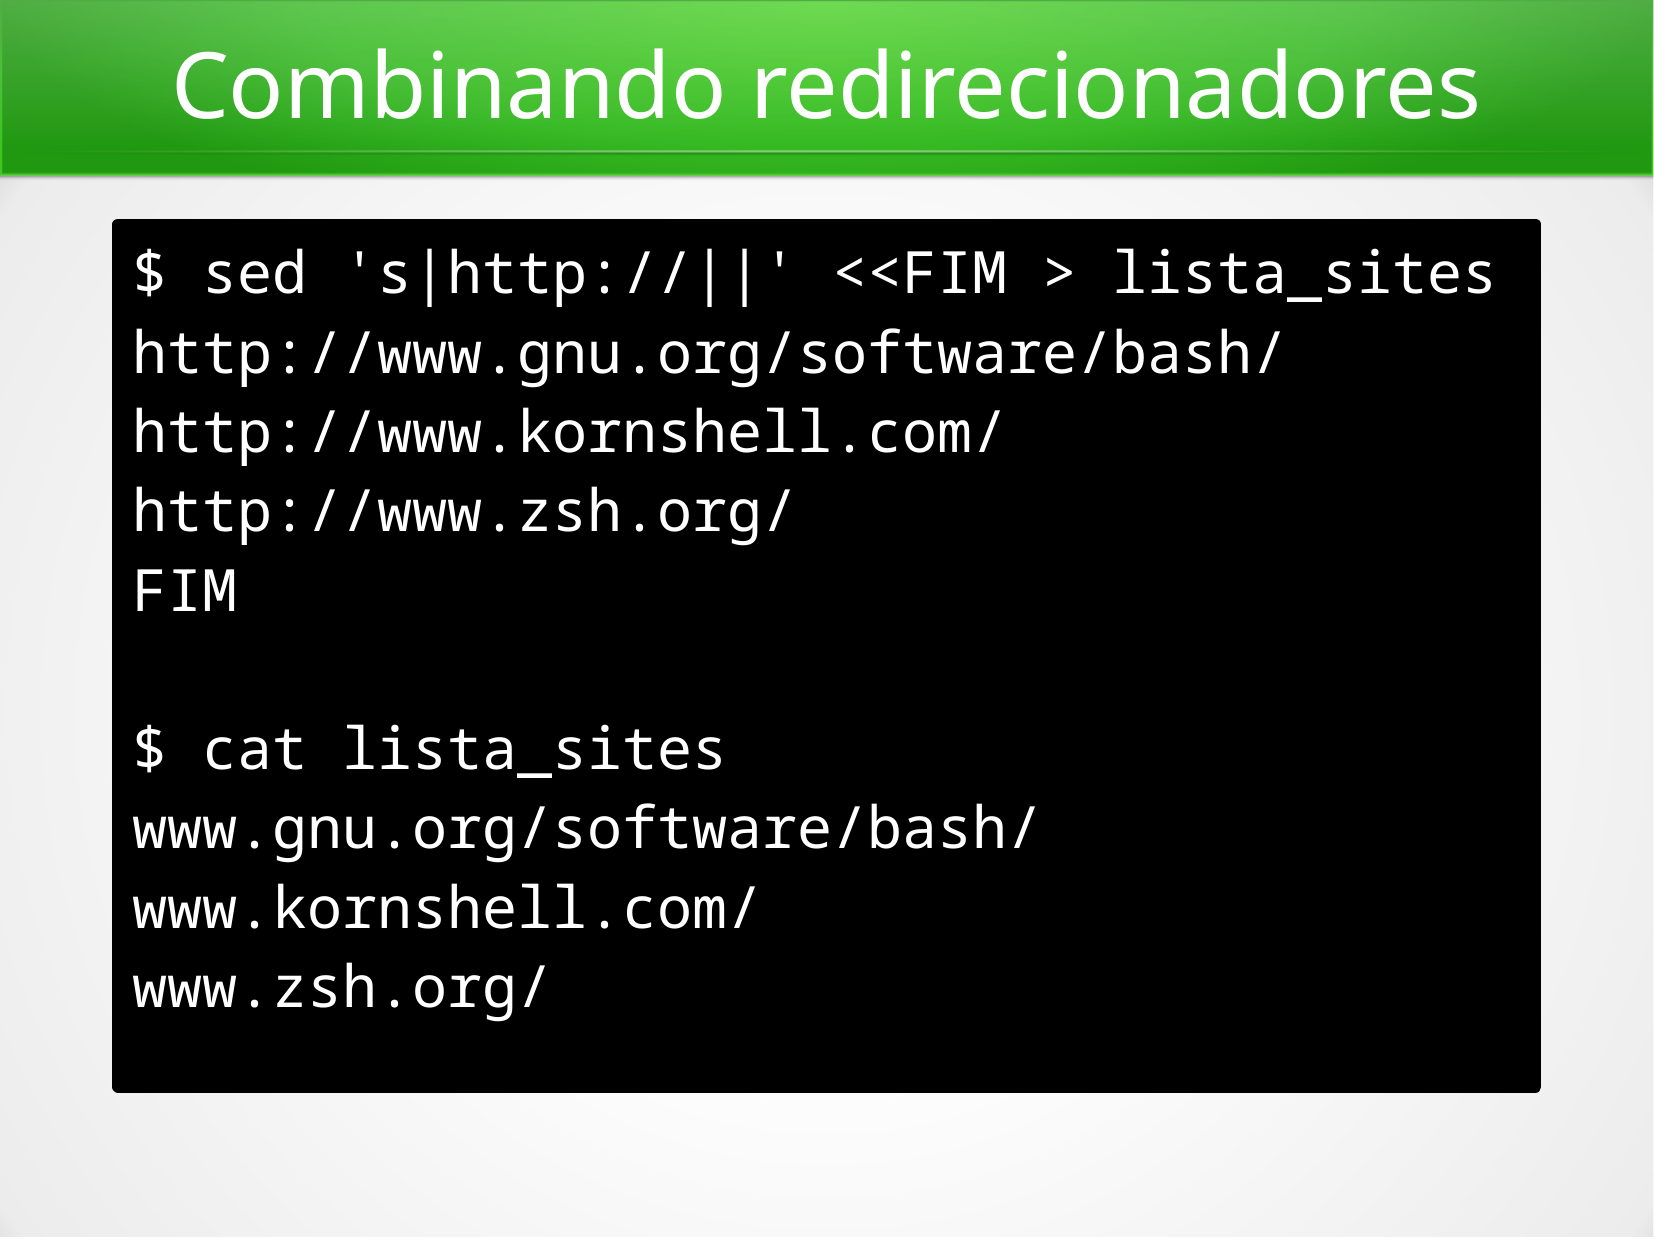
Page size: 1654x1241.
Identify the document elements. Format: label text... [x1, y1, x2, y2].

text_box $ sed 's|http://||' <<FIM > lista_sites http://www.gnu.org/software/bash/ http://www.kornshell.com/ http://www.zsh.org/ FIM $ cat lista_sites www.gnu.org/software/bash/ www.kornshell.com/ www.zsh.org/ [118, 224, 1536, 1087]
picture [0, 0, 1654, 1237]
title Combinando redirecionadores [82, 11, 1571, 154]
